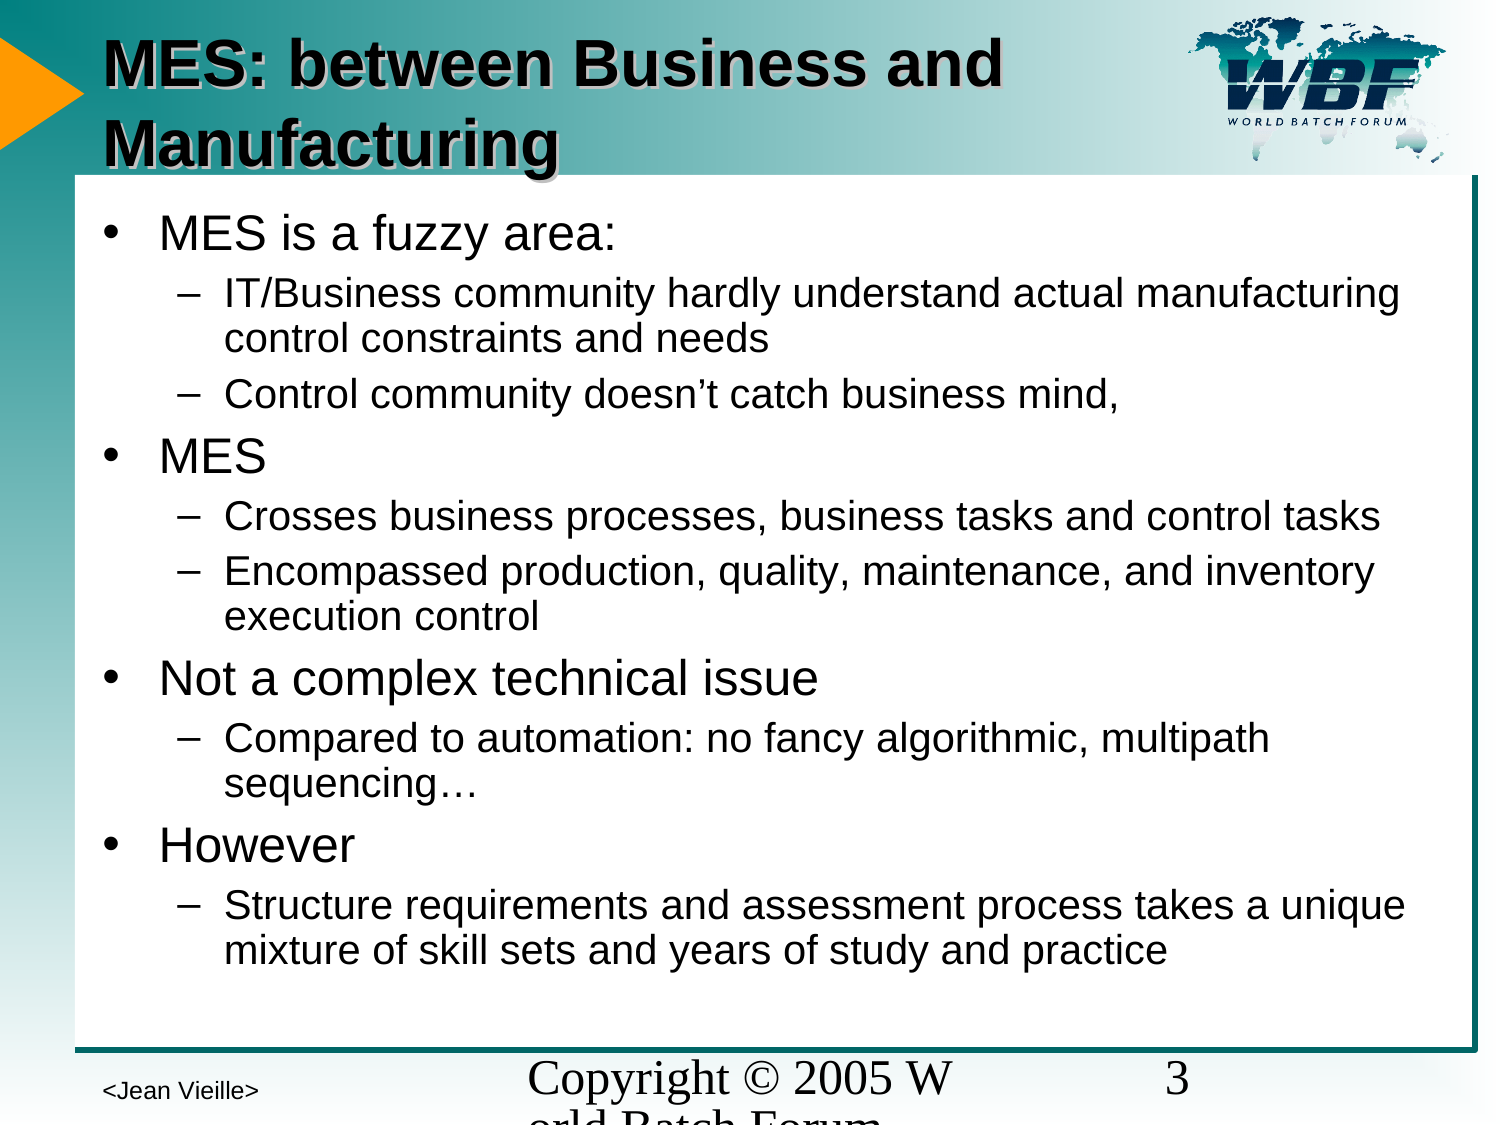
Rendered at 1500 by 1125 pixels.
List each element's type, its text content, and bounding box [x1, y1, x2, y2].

title MES: between Business and Manufacturing [87, 12, 1188, 188]
picture [0, 0, 1500, 1125]
list MES is a fuzzy area: IT/Business community hardly understand actual manufacturing control constraints and needs Control community doesn’t catch business mind, MES Crosses business processes, business tasks and control tasks Encompassed production, quality, maintenance, and inventory execution control Not a complex technical issue Compared to automation: no fancy algorithmic, multipath sequencing… However Structure requirements and assessment process takes a unique mixture of skill sets and years of study and practice [87, 199, 1463, 1038]
picture [630, 1113, 643, 1125]
